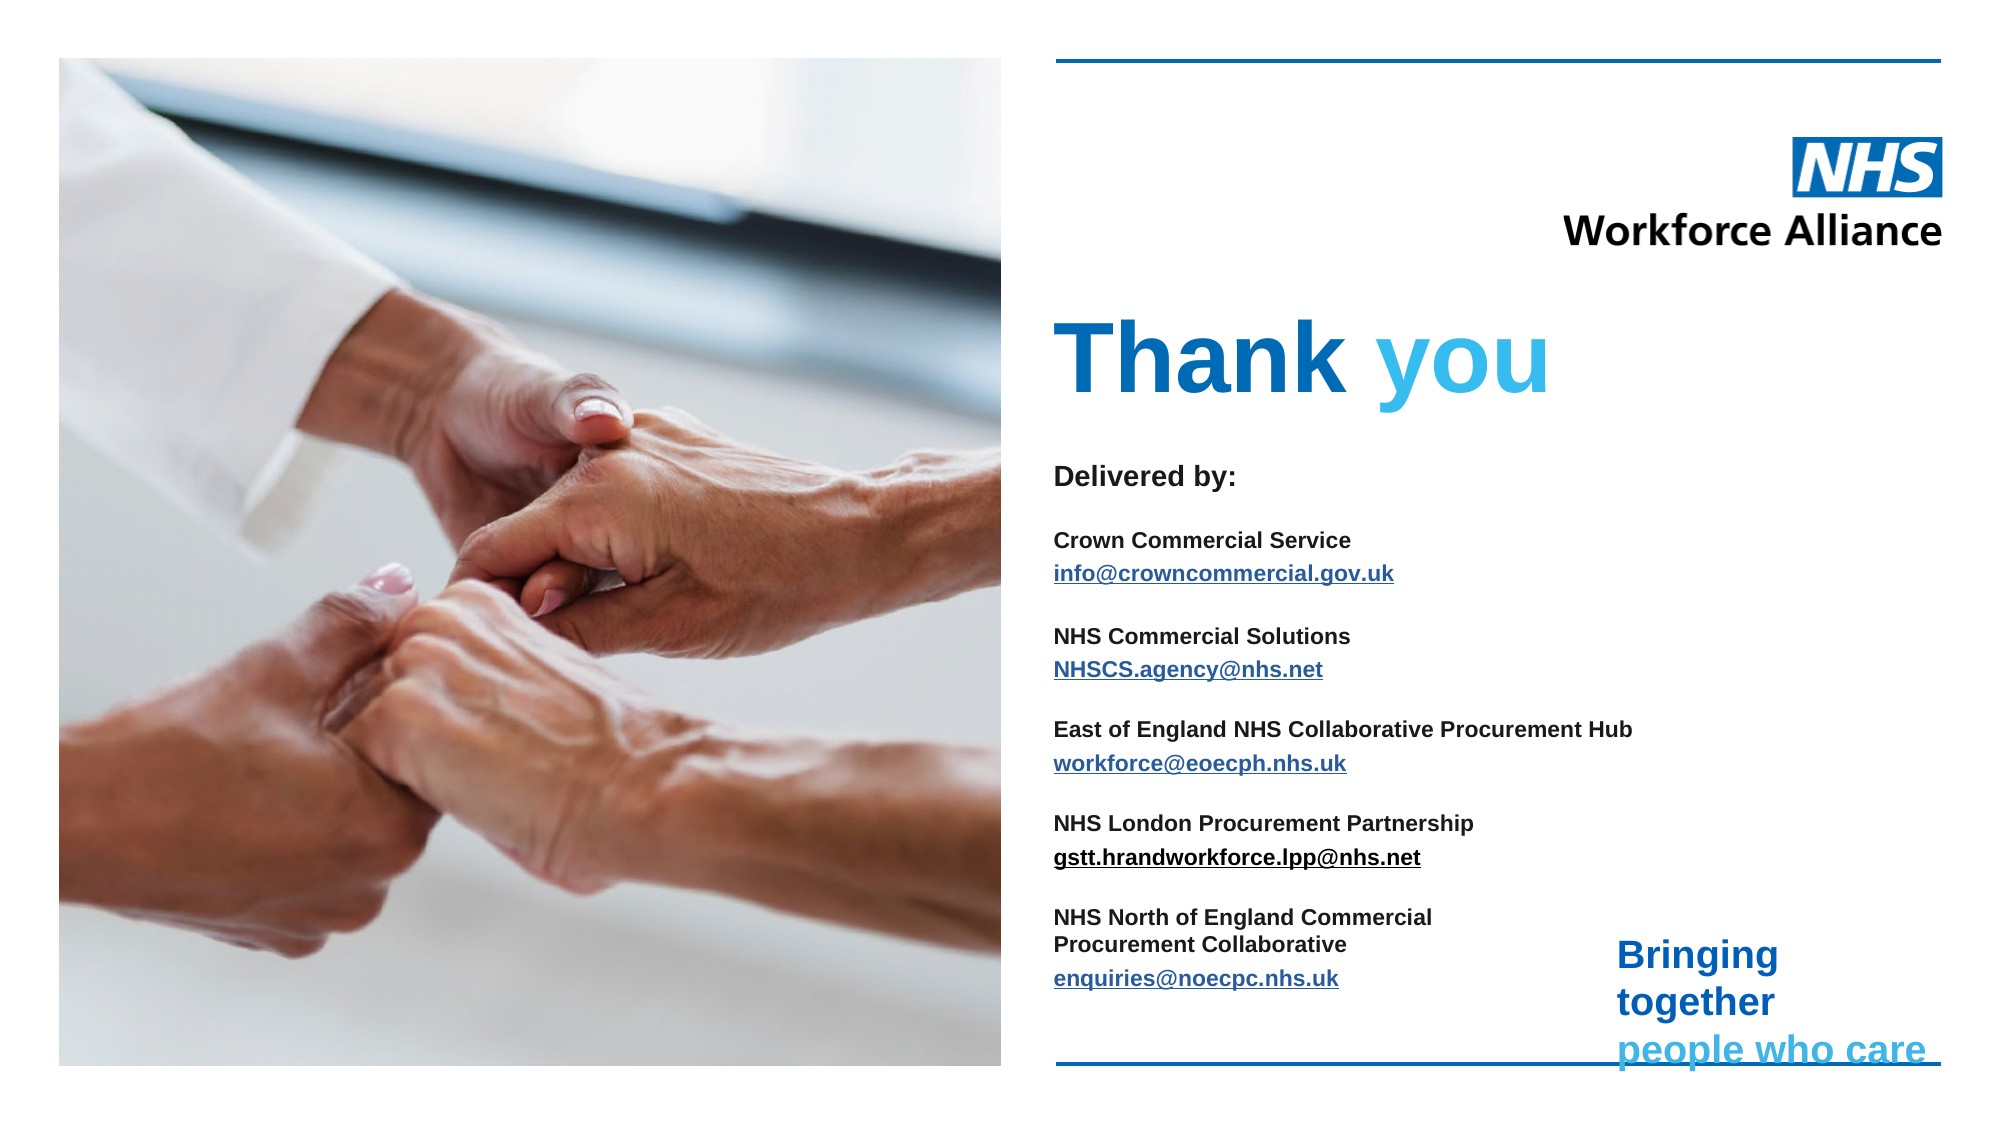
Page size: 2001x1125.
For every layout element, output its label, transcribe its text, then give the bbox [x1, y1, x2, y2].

picture [59, 59, 1001, 1066]
text_box Delivered by: Crown Commercial Service info@crowncommercial.gov.uk NHS Commercial Solutions NHSCS.agency@nhs.net East of England NHS Collaborative Procurement Hub workforce@eoecph.nhs.uk NHS London Procurement Partnership gstt.hrandworkforce.lpp@nhs.net gstt.hrandworkforce.lpp@nhs.net NHS North of England Commercial Procurement Collaborative enquiries@noecpc.nhs.uk [1053, 457, 1728, 1005]
title Thank you [1053, 306, 1574, 444]
picture [1563, 137, 1943, 246]
text_box Bringing together people who care [1616, 928, 1942, 1009]
